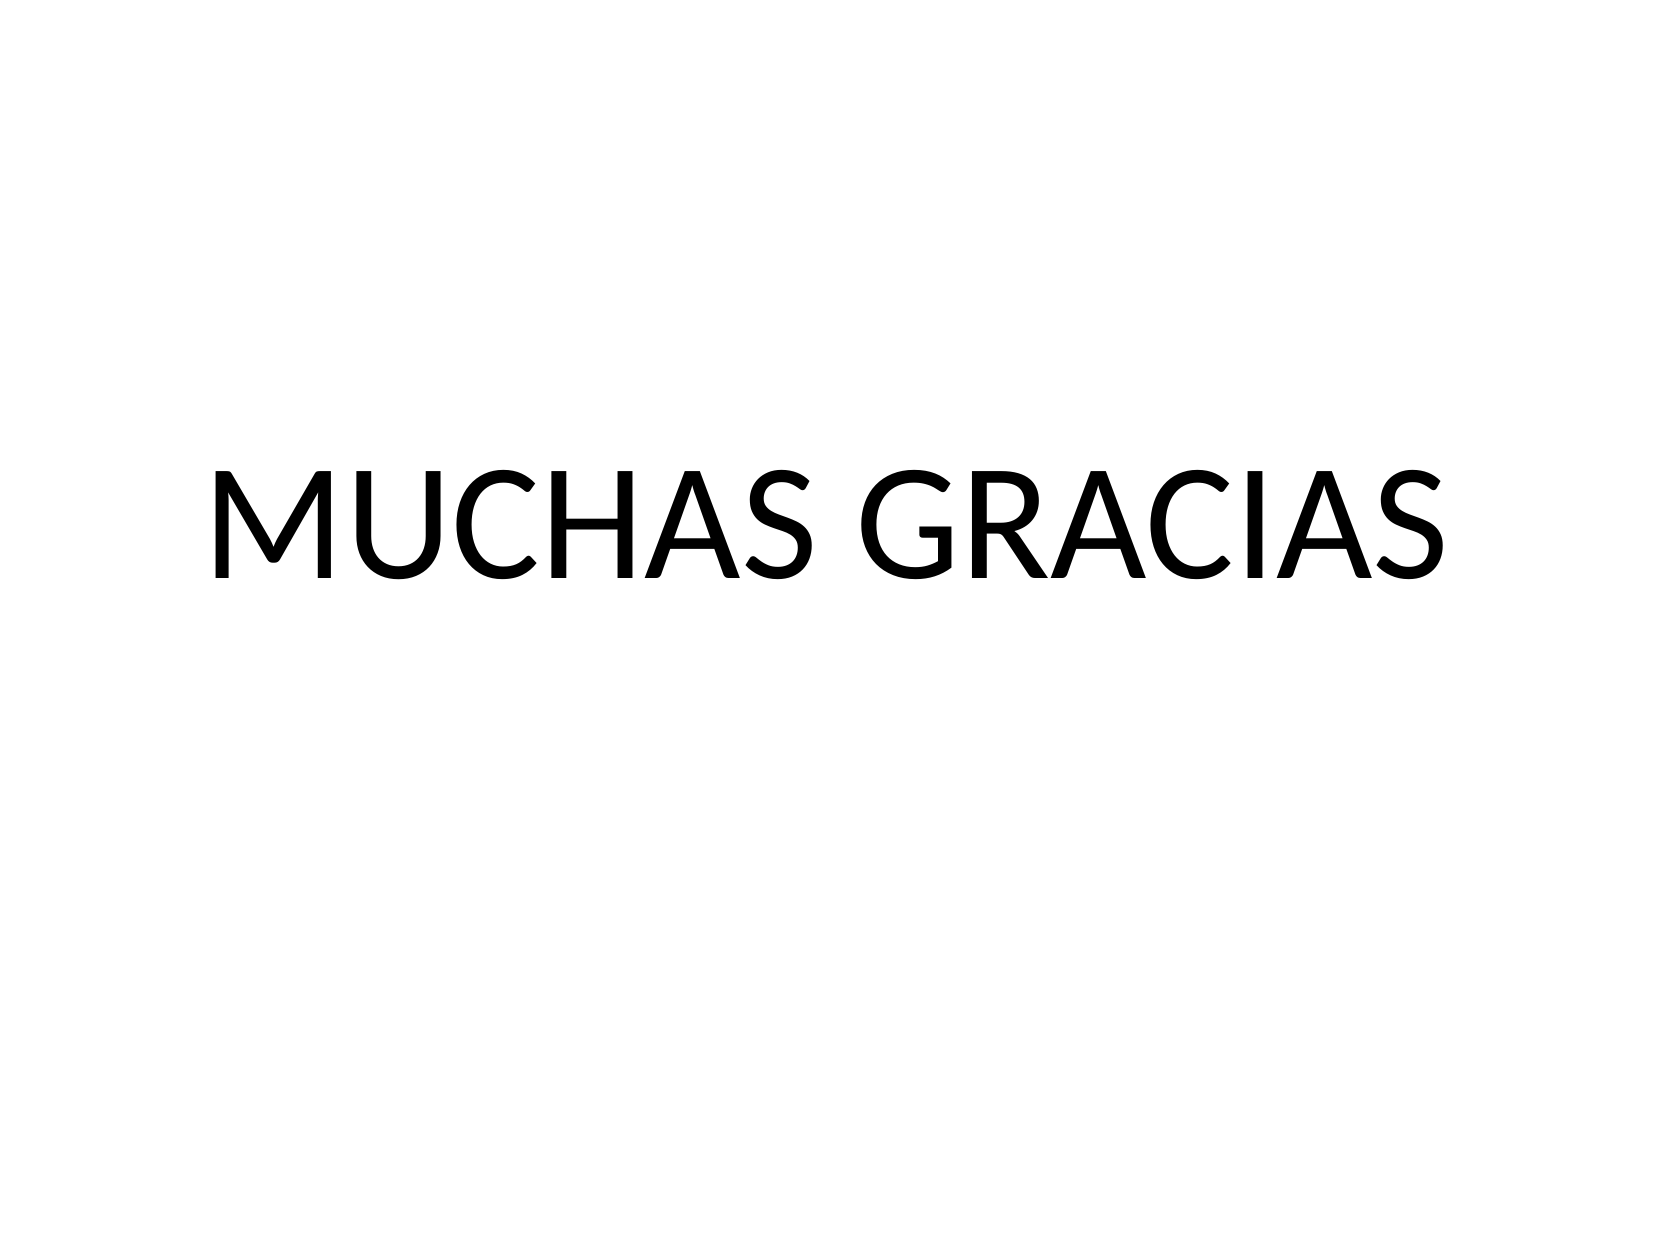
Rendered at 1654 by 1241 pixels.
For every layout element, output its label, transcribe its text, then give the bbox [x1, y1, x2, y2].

title MUCHAS GRACIAS [82, 433, 1571, 641]
